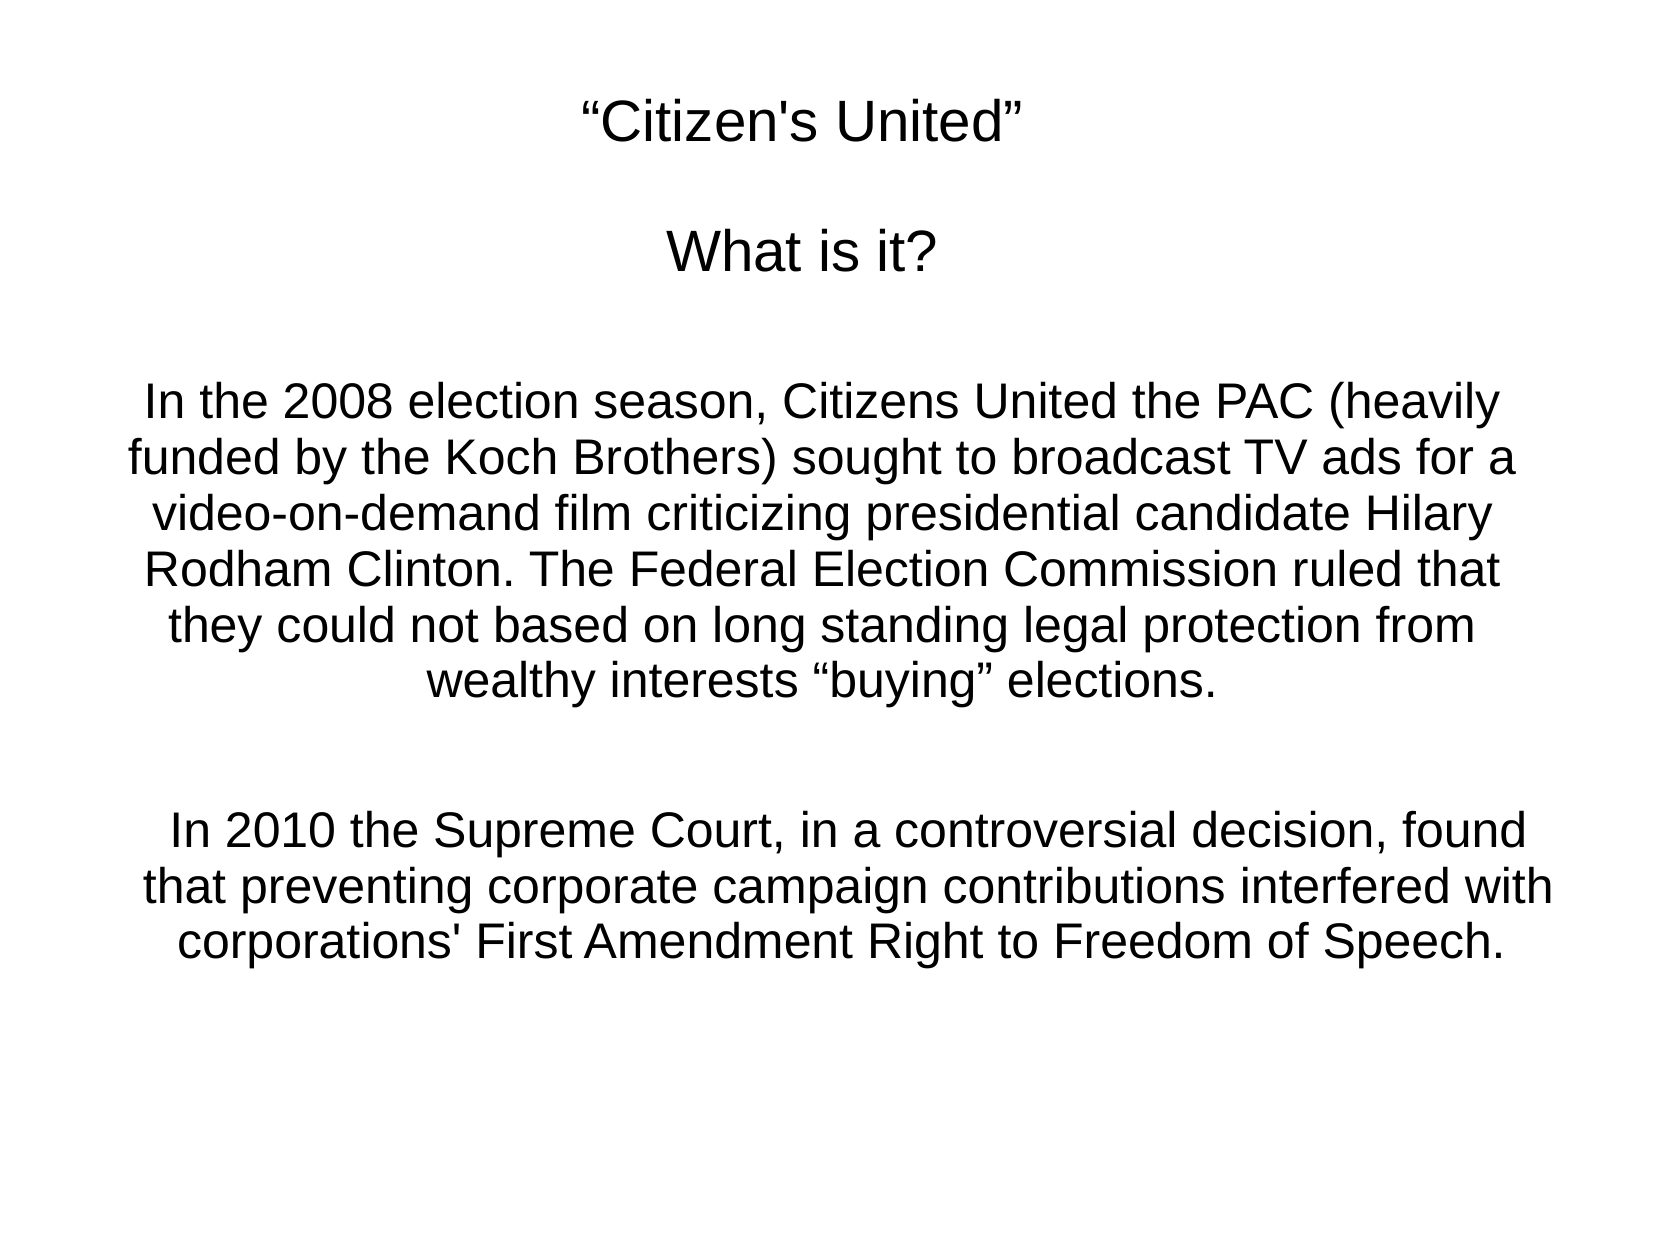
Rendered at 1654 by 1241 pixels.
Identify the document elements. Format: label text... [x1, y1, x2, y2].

text_box In 2010 the Supreme Court, in a controversial decision, found that preventing corporate campaign contributions interfered with corporations' First Amendment Right to Freedom of Speech. [126, 802, 1572, 1016]
text_box “Citizen's United” What is it? [225, 88, 1381, 285]
text_box In the 2008 election season, Citizens United the PAC (heavily funded by the Koch Brothers) sought to broadcast TV ads for a video-on-demand film criticizing presidential candidate Hilary Rodham Clinton. The Federal Election Commission ruled that they could not based on long standing legal protection from wealthy interests “buying” elections. [100, 373, 1546, 709]
